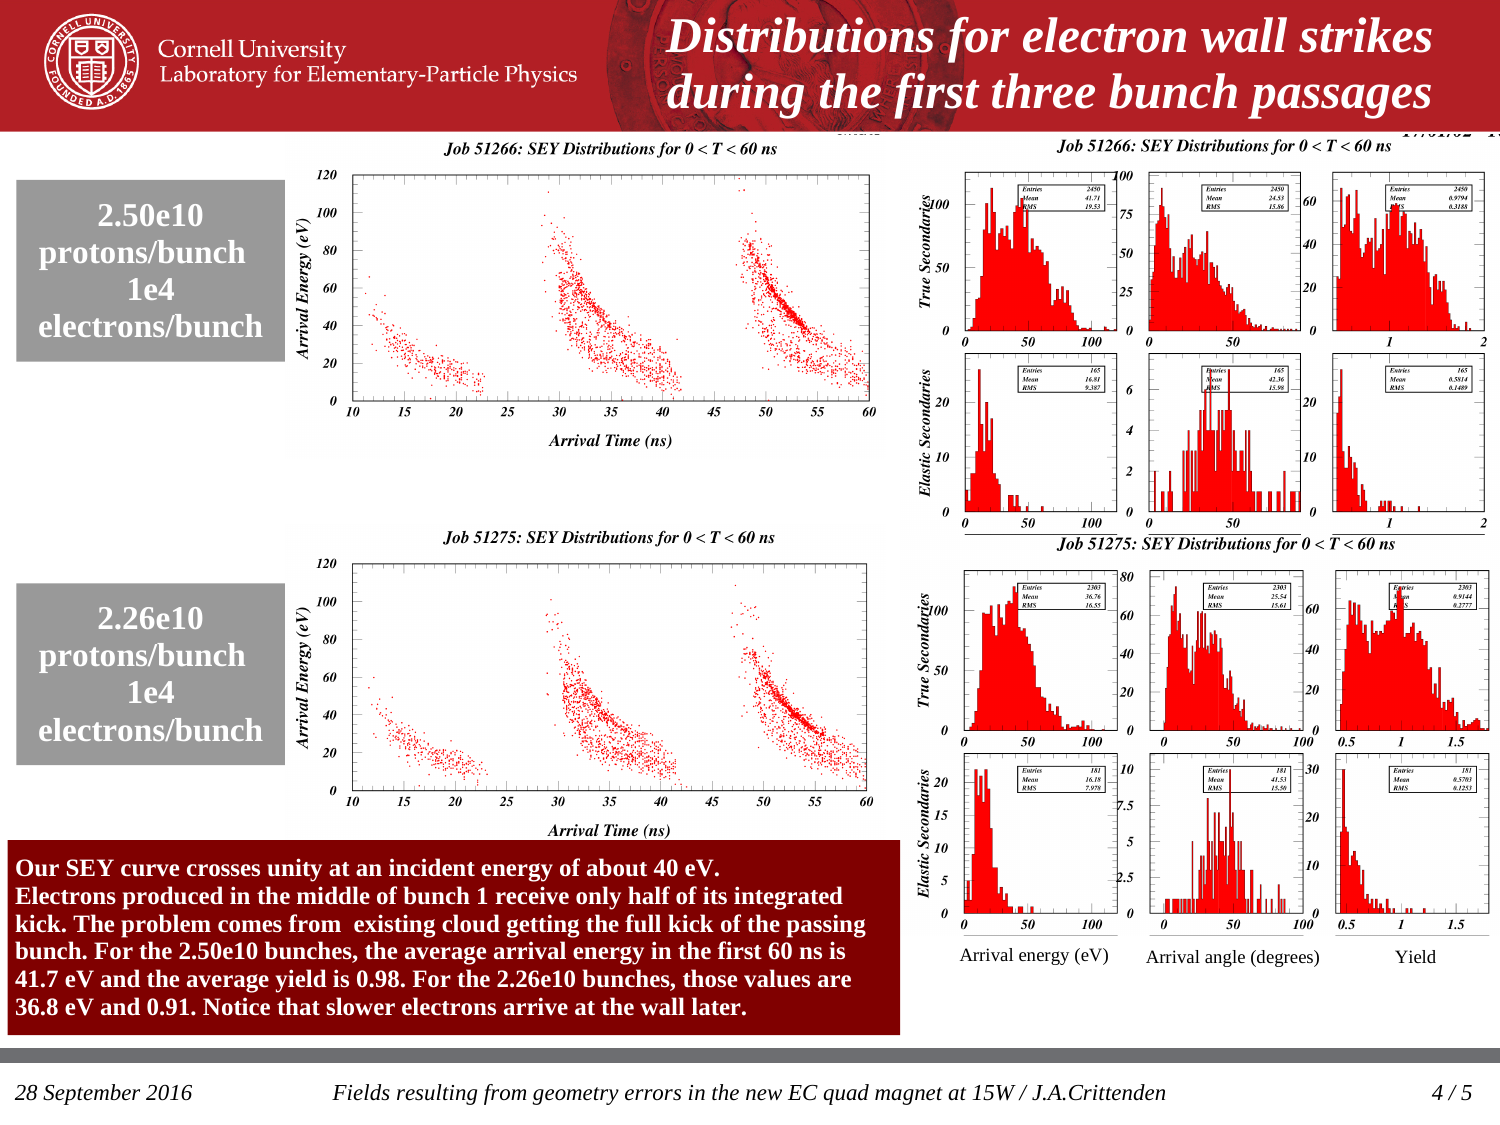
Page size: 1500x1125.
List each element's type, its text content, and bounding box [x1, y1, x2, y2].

title Distributions for electron wall strikes during the first three bunch passages [600, 7, 1500, 121]
picture [285, 524, 886, 840]
text_box Arrival angle (degrees) [1131, 939, 1336, 976]
text_box 2.26e10 protons/bunch 1e4 electrons/bunch [16, 583, 285, 766]
text_box 2.50e10 protons/bunch 1e4 electrons/bunch [16, 179, 285, 362]
picture [900, 134, 1500, 937]
text_box Yield [1380, 939, 1451, 976]
picture [285, 134, 886, 459]
text_box Arrival energy (eV) [944, 937, 1124, 973]
picture [0, 0, 1500, 132]
text_box Our SEY curve crosses unity at an incident energy of about 40 eV. Electrons produced in the middle of bunch 1 receive only half of its integrated kick. The problem comes from existing cloud getting the full kick of the passing bunch. For the 2.50e10 bunches, the average arrival energy in the first 60 ns is 41.7 eV and the average yield is 0.98. For the 2.26e10 bunches, those values are 36.8 eV and 0.91. Notice that slower electrons arrive at the wall later. [7, 840, 901, 1036]
